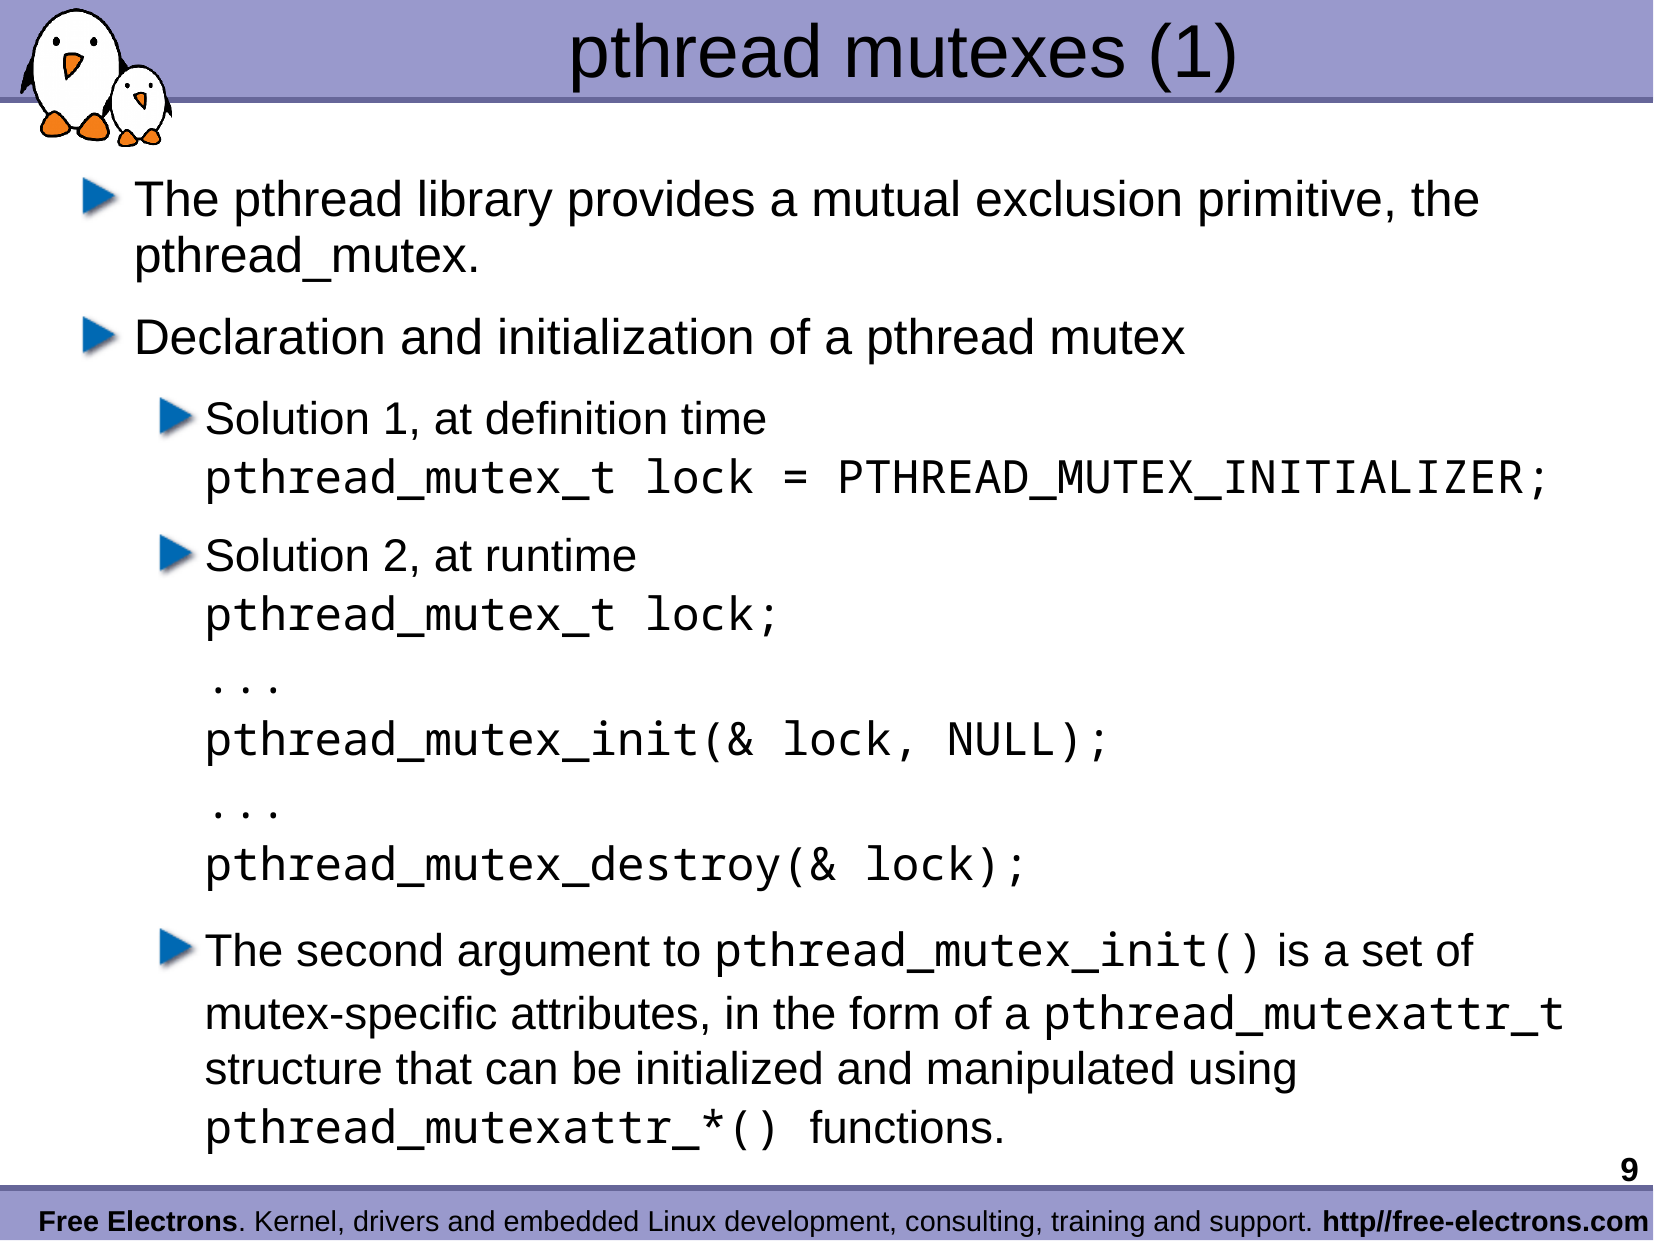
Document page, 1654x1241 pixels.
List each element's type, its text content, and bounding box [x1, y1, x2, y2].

list The pthread library provides a mutual exclusion primitive, the pthread_mutex. Declaration and initialization of a pthread mutex Solution 1, at definition time pthread_mutex_t lock = PTHREAD_MUTEX_INITIALIZER; Solution 2, at runtime pthread_mutex_t lock; ... pthread_mutex_init(& lock, NULL); ... pthread_mutex_destroy(& lock); The second argument to pthread_mutex_init() is a set of mutex-specific attributes, in the form of a pthread_mutexattr_t structure that can be initialized and manipulated using pthread_mutexattr_*() functions. [62, 171, 1586, 1123]
title pthread mutexes (1) [178, 4, 1631, 98]
picture [20, 8, 172, 147]
